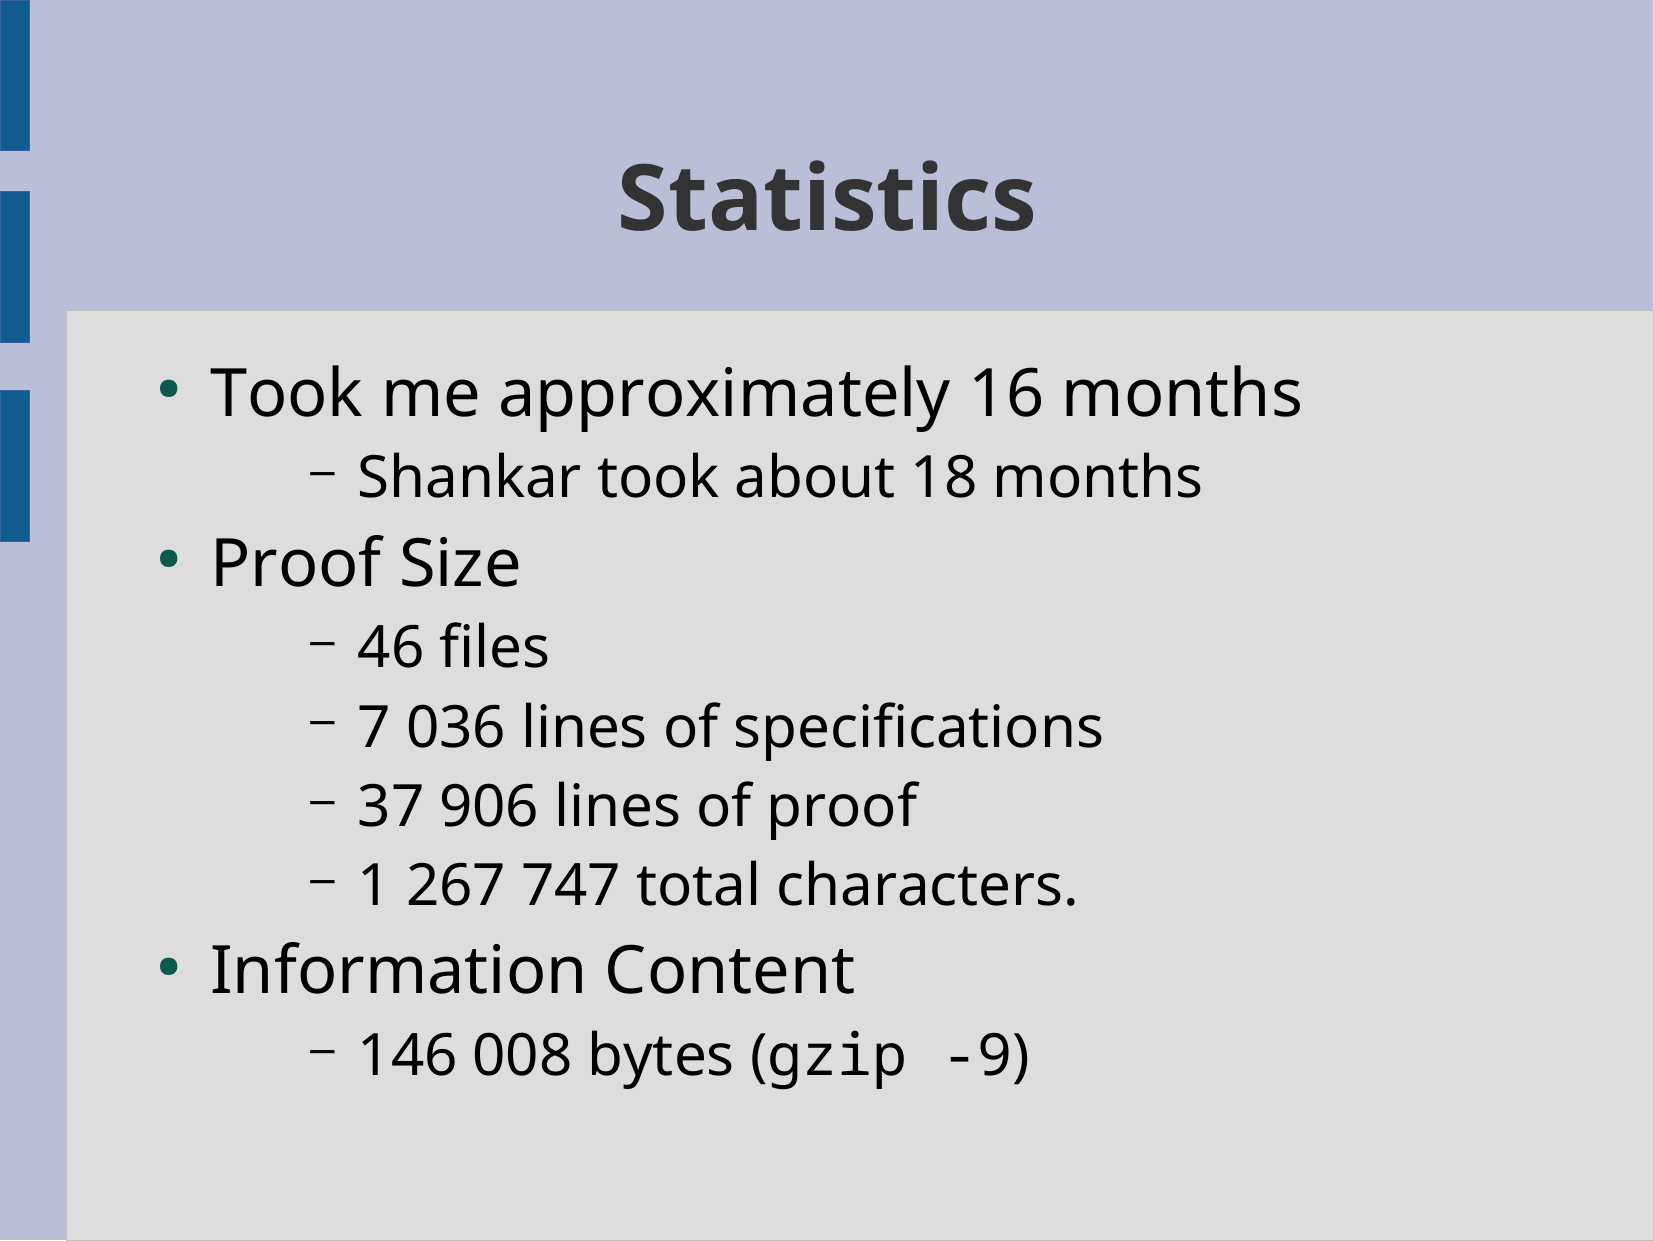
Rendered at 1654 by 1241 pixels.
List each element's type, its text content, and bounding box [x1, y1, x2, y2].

title Statistics [121, 91, 1534, 299]
list Took me approximately 16 months Shankar took about 18 months Proof Size 46 files 7 036 lines of specifications 37 906 lines of proof 1 267 747 total characters. Information Content 146 008 bytes (gzip -9) [121, 344, 1534, 1226]
